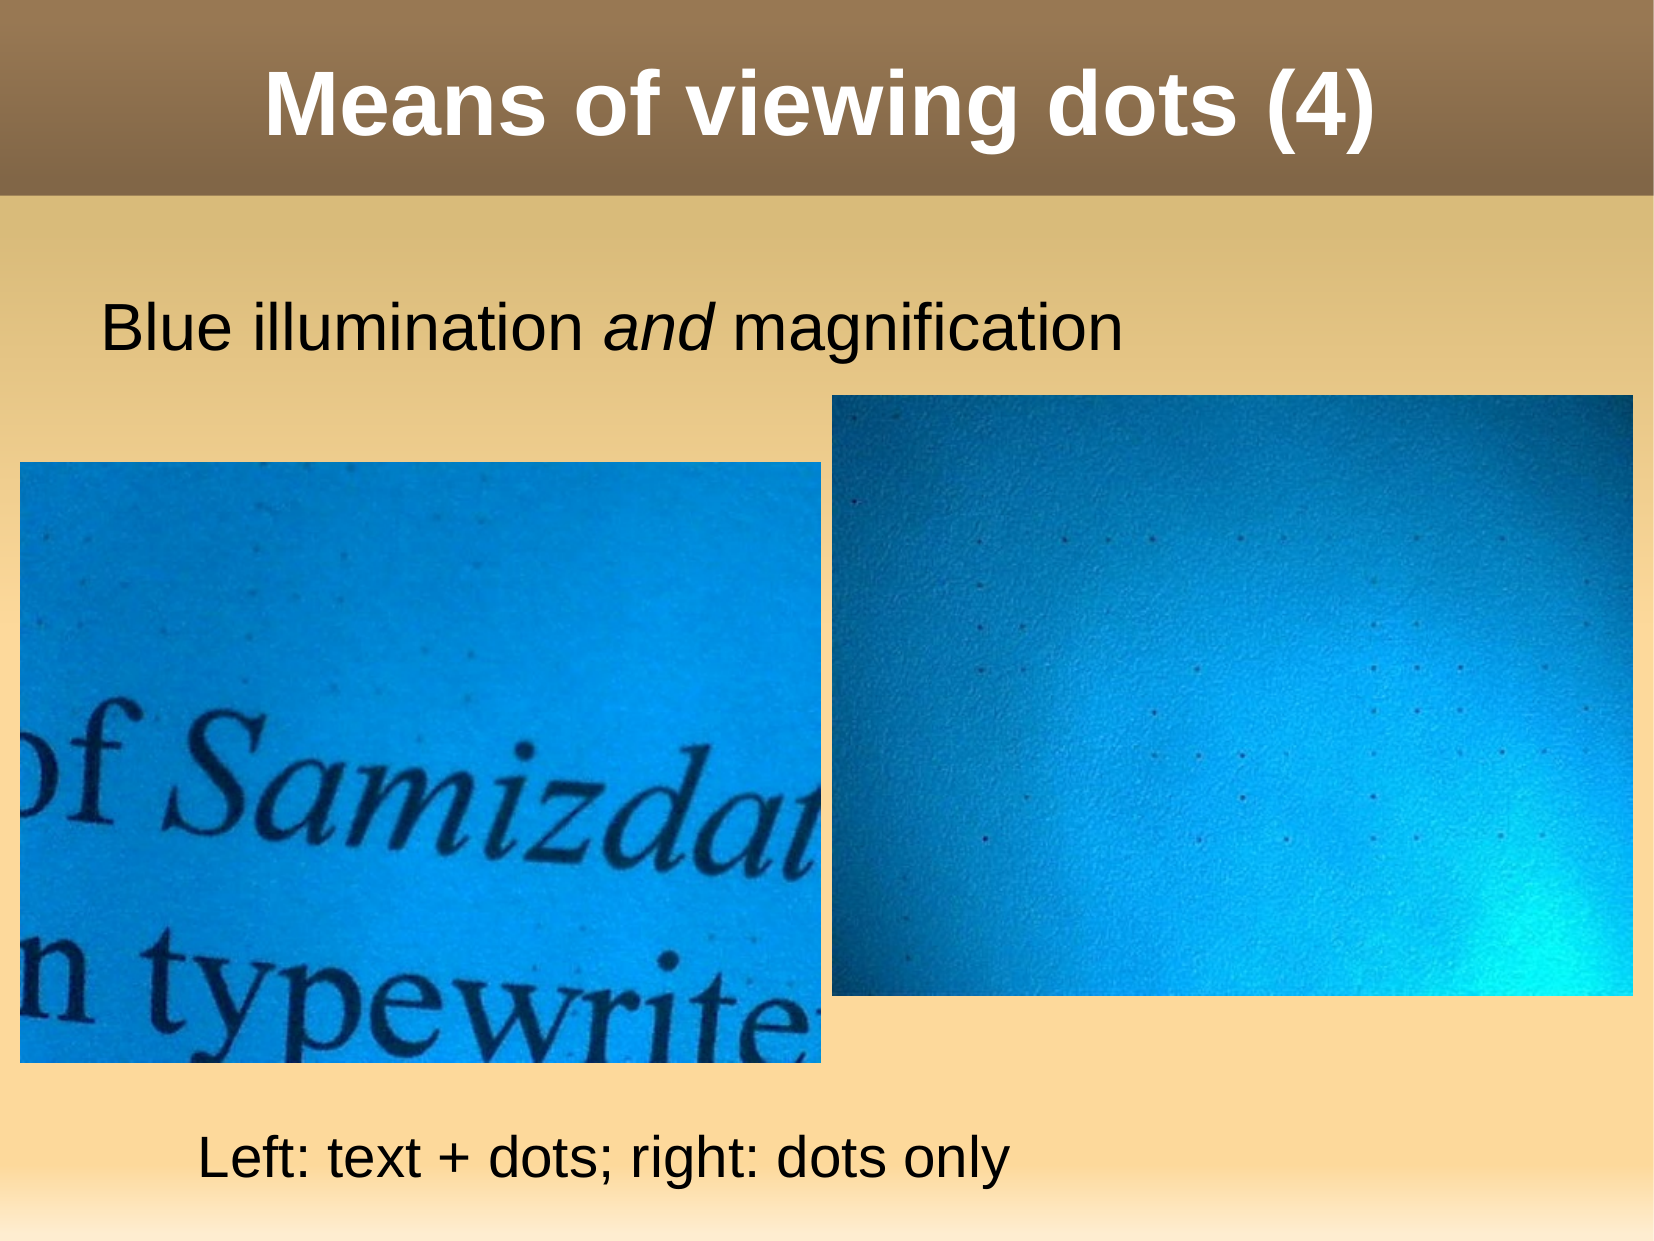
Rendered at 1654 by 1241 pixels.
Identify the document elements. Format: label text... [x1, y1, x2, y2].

title Means of viewing dots (4) [76, 0, 1565, 208]
picture [0, 0, 1654, 1241]
list Blue illumination and magnification Left: text + dots; right: dots only [82, 290, 1571, 1217]
